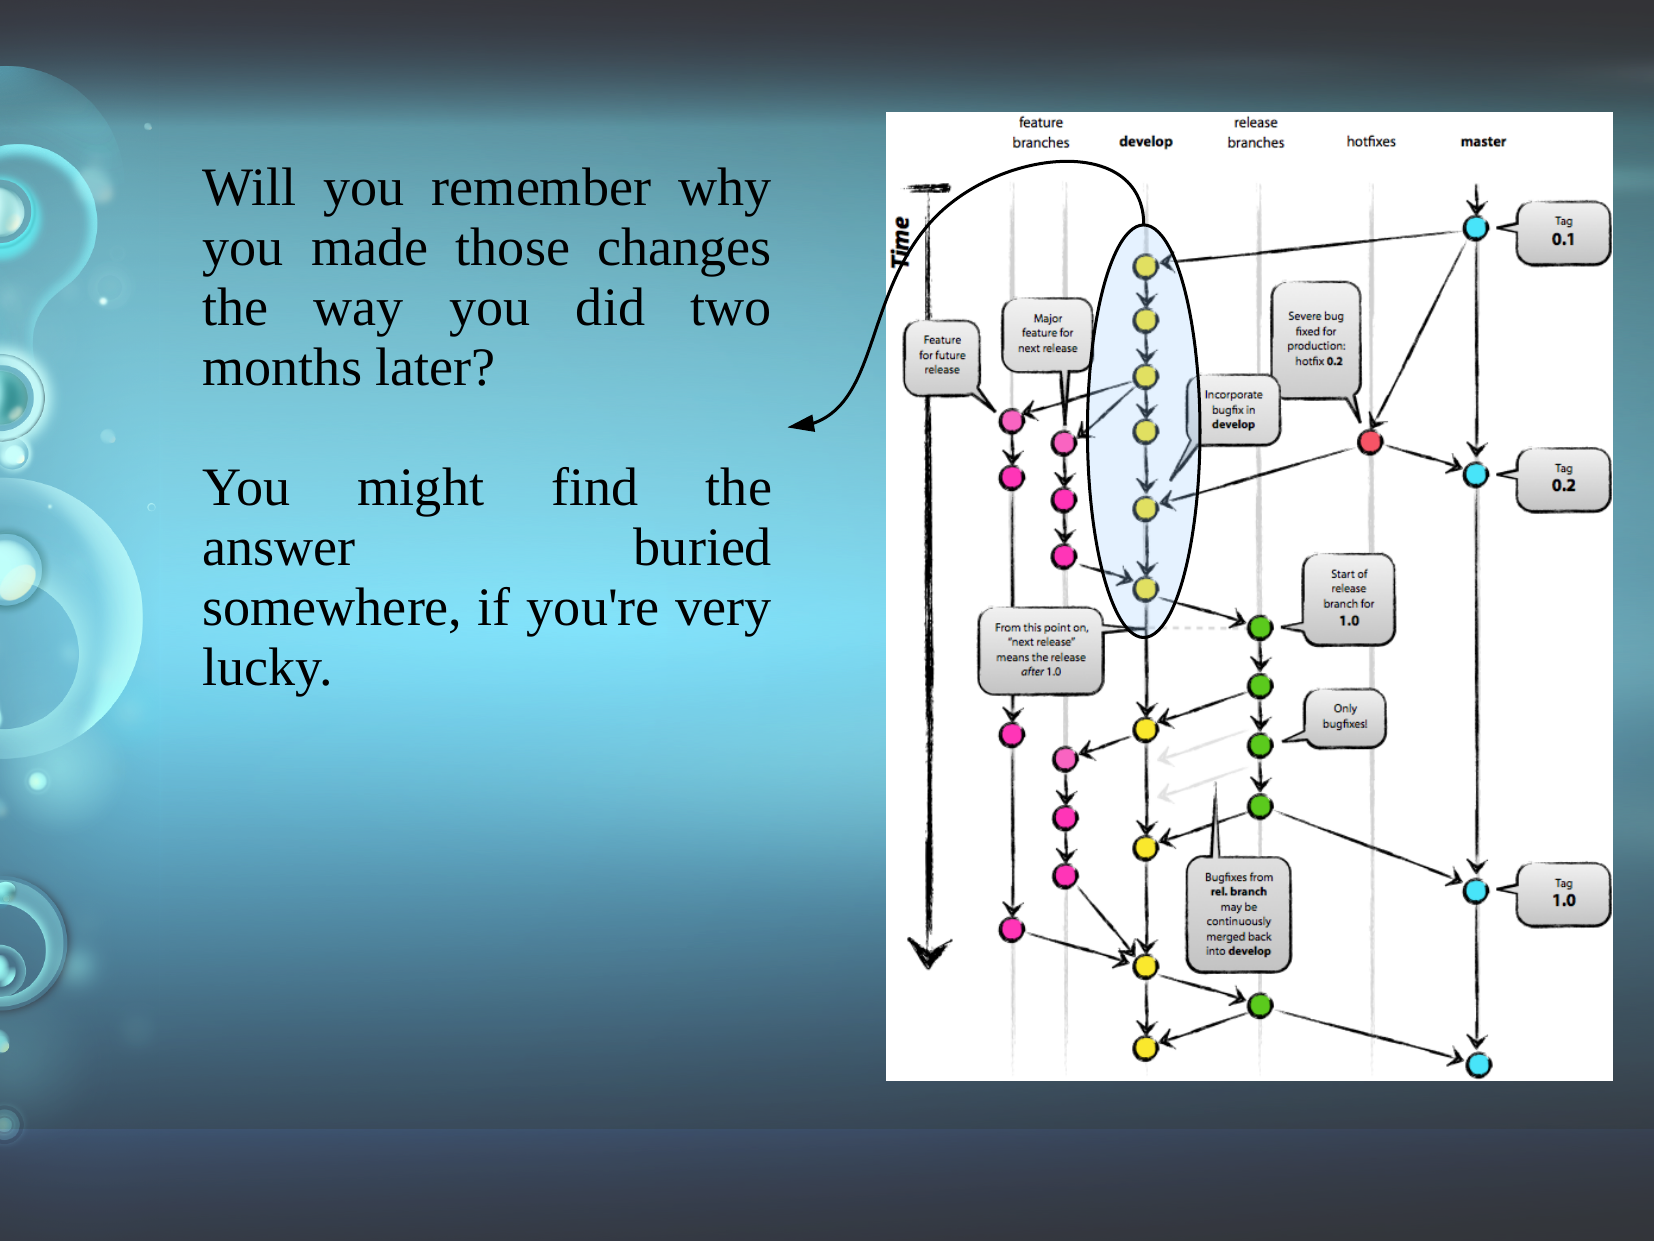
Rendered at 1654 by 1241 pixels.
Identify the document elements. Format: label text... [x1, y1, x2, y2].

text_box Will you remember why you made those changes the way you did two months later? You might find the answer buried somewhere, if you're very lucky. [187, 150, 788, 705]
text_box [1087, 225, 1201, 638]
picture [886, 112, 1613, 1082]
